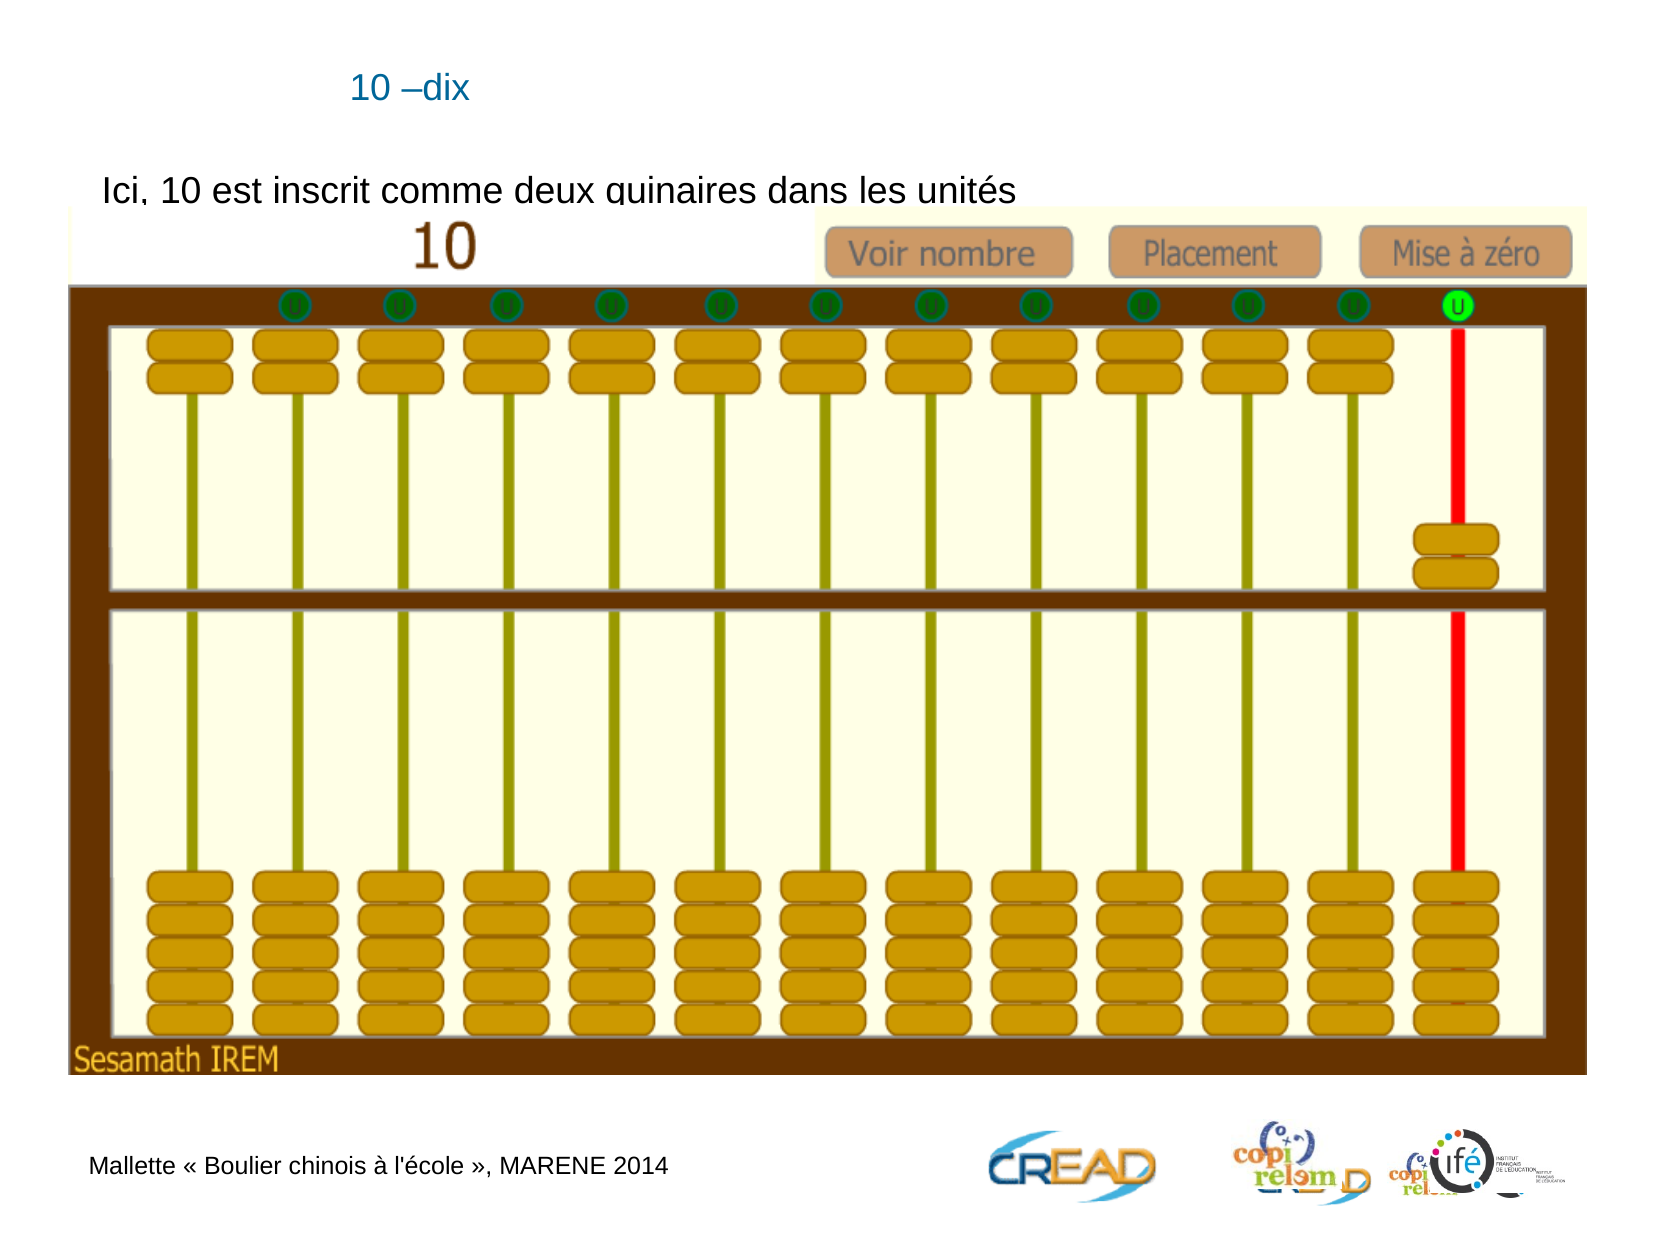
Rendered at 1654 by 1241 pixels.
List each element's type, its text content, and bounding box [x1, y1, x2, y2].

picture [981, 1123, 1165, 1211]
picture [1231, 1119, 1377, 1211]
picture [1387, 1129, 1565, 1198]
picture [68, 205, 1587, 1075]
text_box 10 –dix [334, 59, 532, 116]
text_box Ici, 10 est inscrit comme deux quinaires dans les unités [86, 161, 1034, 205]
